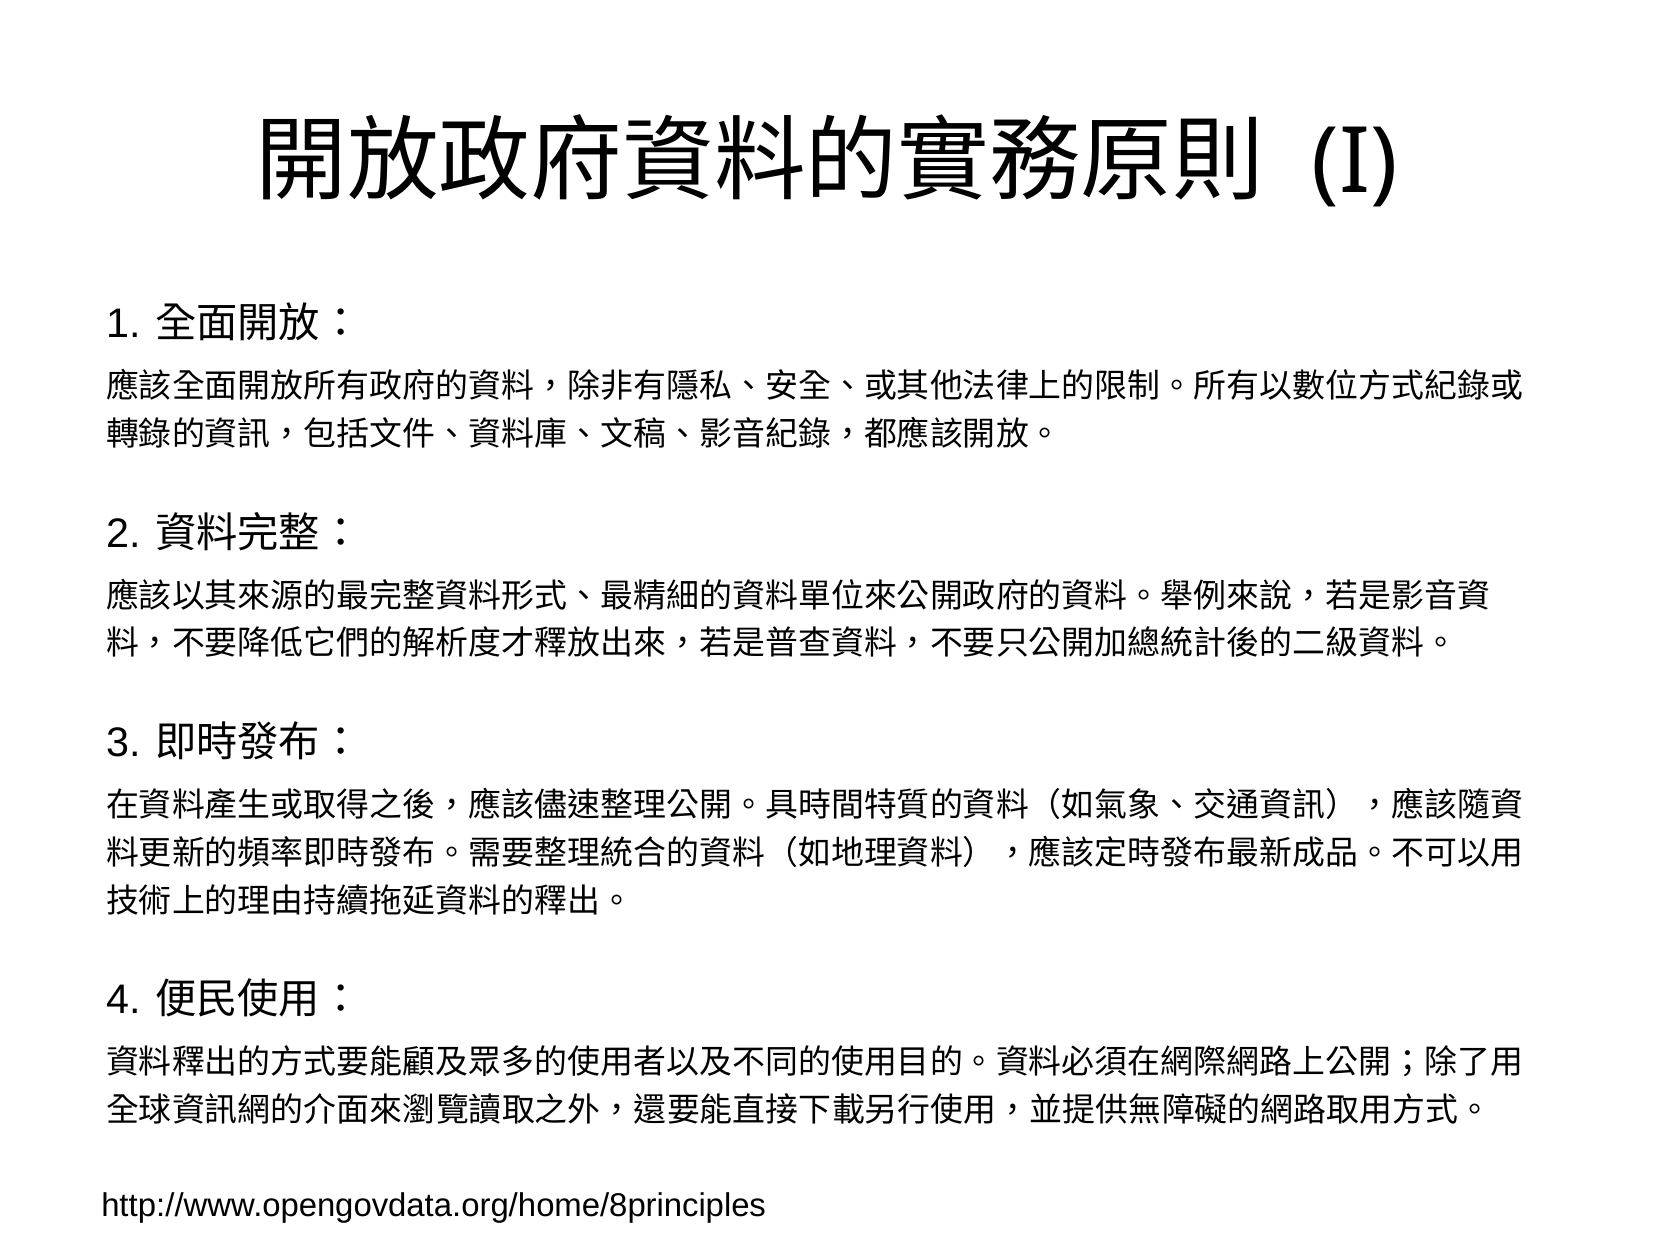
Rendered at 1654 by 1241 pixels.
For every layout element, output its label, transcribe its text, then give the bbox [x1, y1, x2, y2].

title 開放政府資料的實務原則 (I) [82, 49, 1571, 257]
list 1. 全面開放： 應該全面開放所有政府的資料，除非有隱私、安全、或其他法律上的限制。所有以數位方式紀錄或轉錄的資訊，包括文件、資料庫、文稿、影音紀錄，都應該開放。 2. 資料完整： 應該以其來源的最完整資料形式、最精細的資料單位來公開政府的資料。舉例來說，若是影音資料，不要降低它們的解析度才釋放出來，若是普查資料，不要只公開加總統計後的二級資料。 3. 即時發布： 在資料產生或取得之後，應該儘速整理公開。具時間特質的資料（如氣象、交通資訊），應該隨資料更新的頻率即時發布。需要整理統合的資料（如地理資料），應該定時發布最新成品。不可以用技術上的理由持續拖延資料的釋出。 4. 便民使用： 資料釋出的方式要能顧及眾多的使用者以及不同的使用目的。資料必須在網際網路上公開；除了用全球資訊網的介面來瀏覽讀取之外，還要能直接下載另行使用，並提供無障礙的網路取用方式。 http://www.opengovdata.org/home/8principles [82, 290, 1538, 1229]
